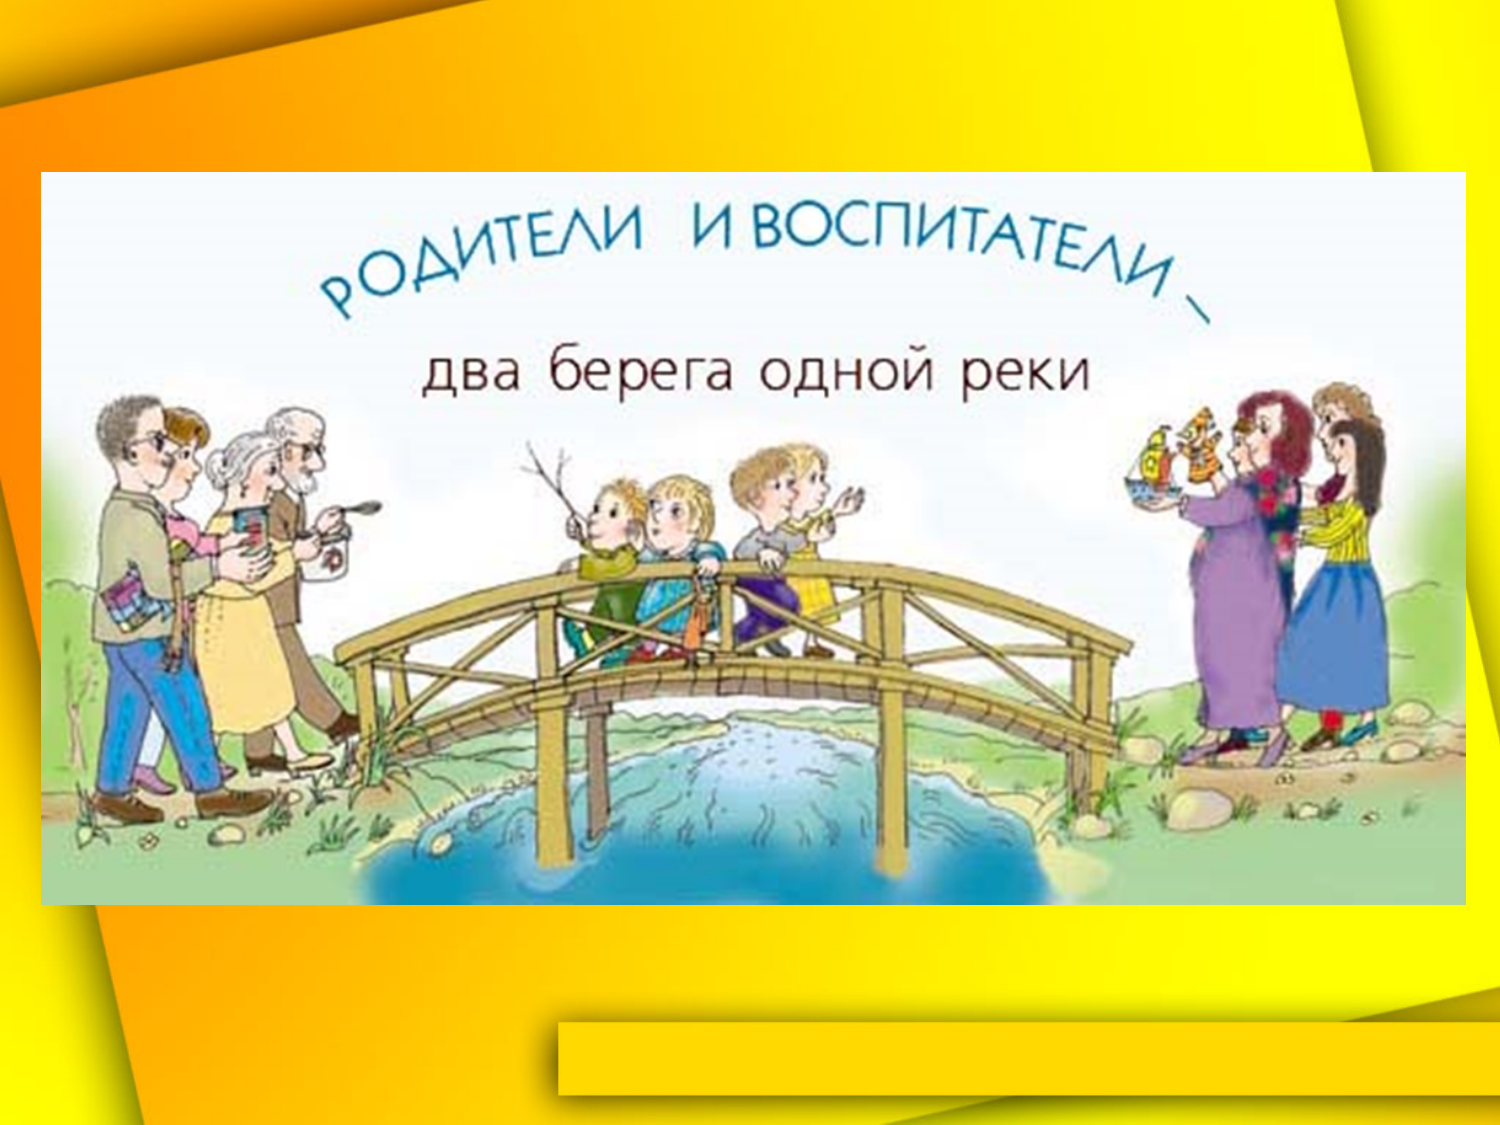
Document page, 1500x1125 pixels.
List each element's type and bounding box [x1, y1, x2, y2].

picture [41, 172, 1466, 906]
